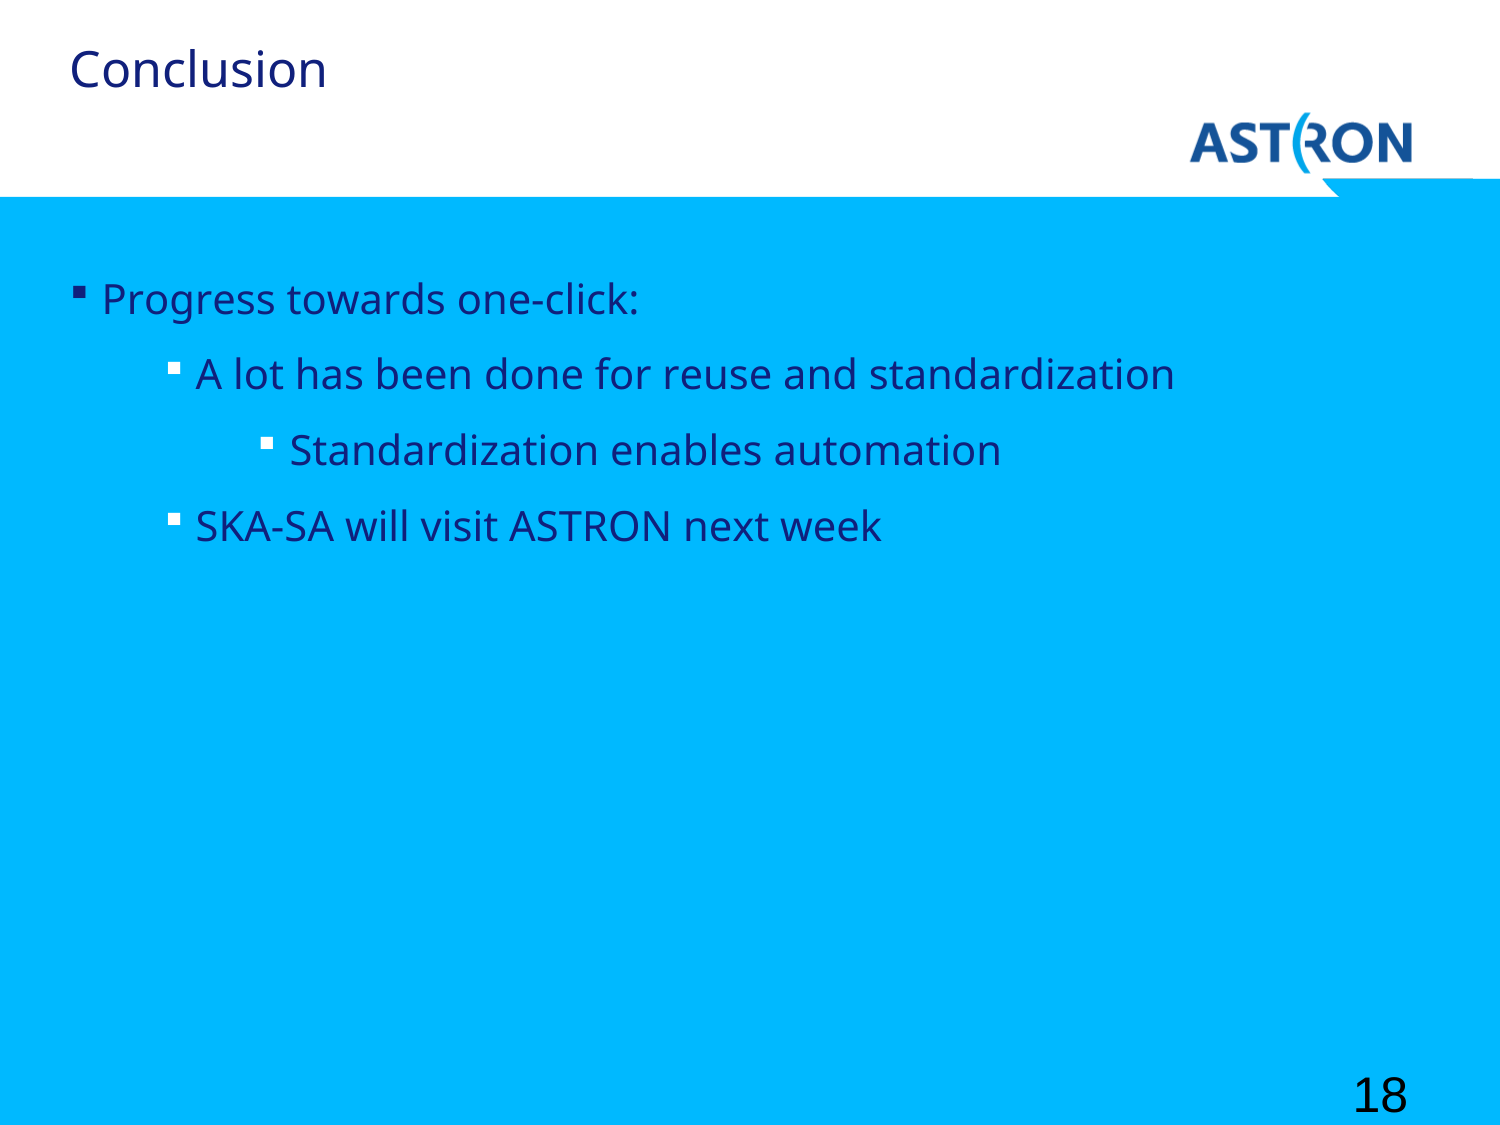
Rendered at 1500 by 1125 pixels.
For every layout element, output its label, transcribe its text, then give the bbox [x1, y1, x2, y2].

title Conclusion [69, 37, 1075, 188]
list Progress towards one-click: A lot has been done for reuse and standardization Standardization enables automation SKA-SA will visit ASTRON next week [70, 262, 1408, 1032]
picture [0, 0, 1500, 196]
